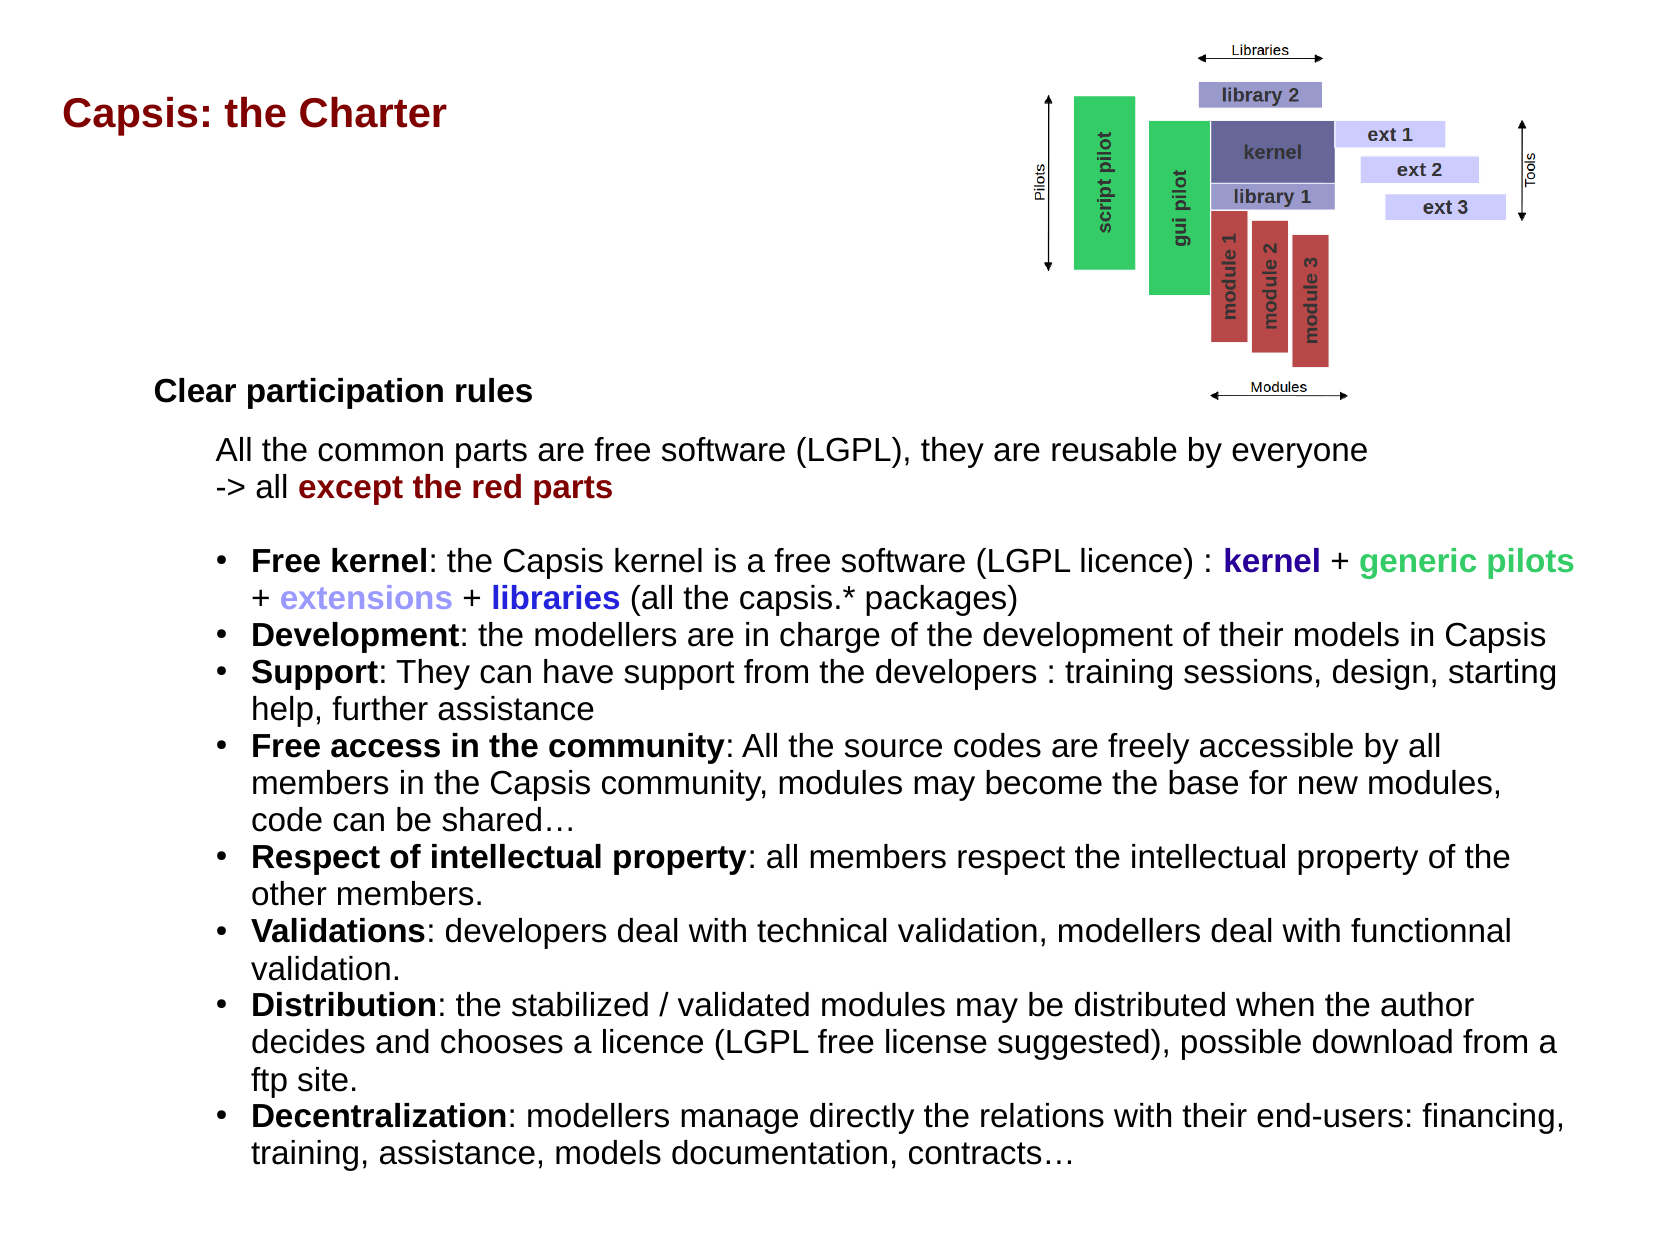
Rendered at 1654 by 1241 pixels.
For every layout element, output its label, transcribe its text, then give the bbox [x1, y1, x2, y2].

text_box Capsis: the Charter [47, 82, 1021, 144]
text_box All the common parts are free software (LGPL), they are reusable by everyone -> all except the red parts Free kernel: the Capsis kernel is a free software (LGPL licence) : kernel + generic pilots + extensions + libraries (all the capsis.* packages) Development: the modellers are in charge of the development of their models in Capsis Support: They can have support from the developers : training sessions, design, starting help, further assistance Free access in the community: All the source codes are freely accessible by all members in the Capsis community, modules may become the base for new modules, code can be shared… Respect of intellectual property: all members respect the intellectual property of the other members. Validations: developers deal with technical validation, modellers deal with functionnal validation. Distribution: the stabilized / validated modules may be distributed when the author decides and chooses a licence (LGPL free license suggested), possible download from a ftp site. Decentralization: modellers manage directly the relations with their end-users: financing, training, assistance, models documentation, contracts… [200, 424, 1595, 1180]
picture [1021, 35, 1548, 410]
text_box Clear participation rules [153, 373, 711, 413]
